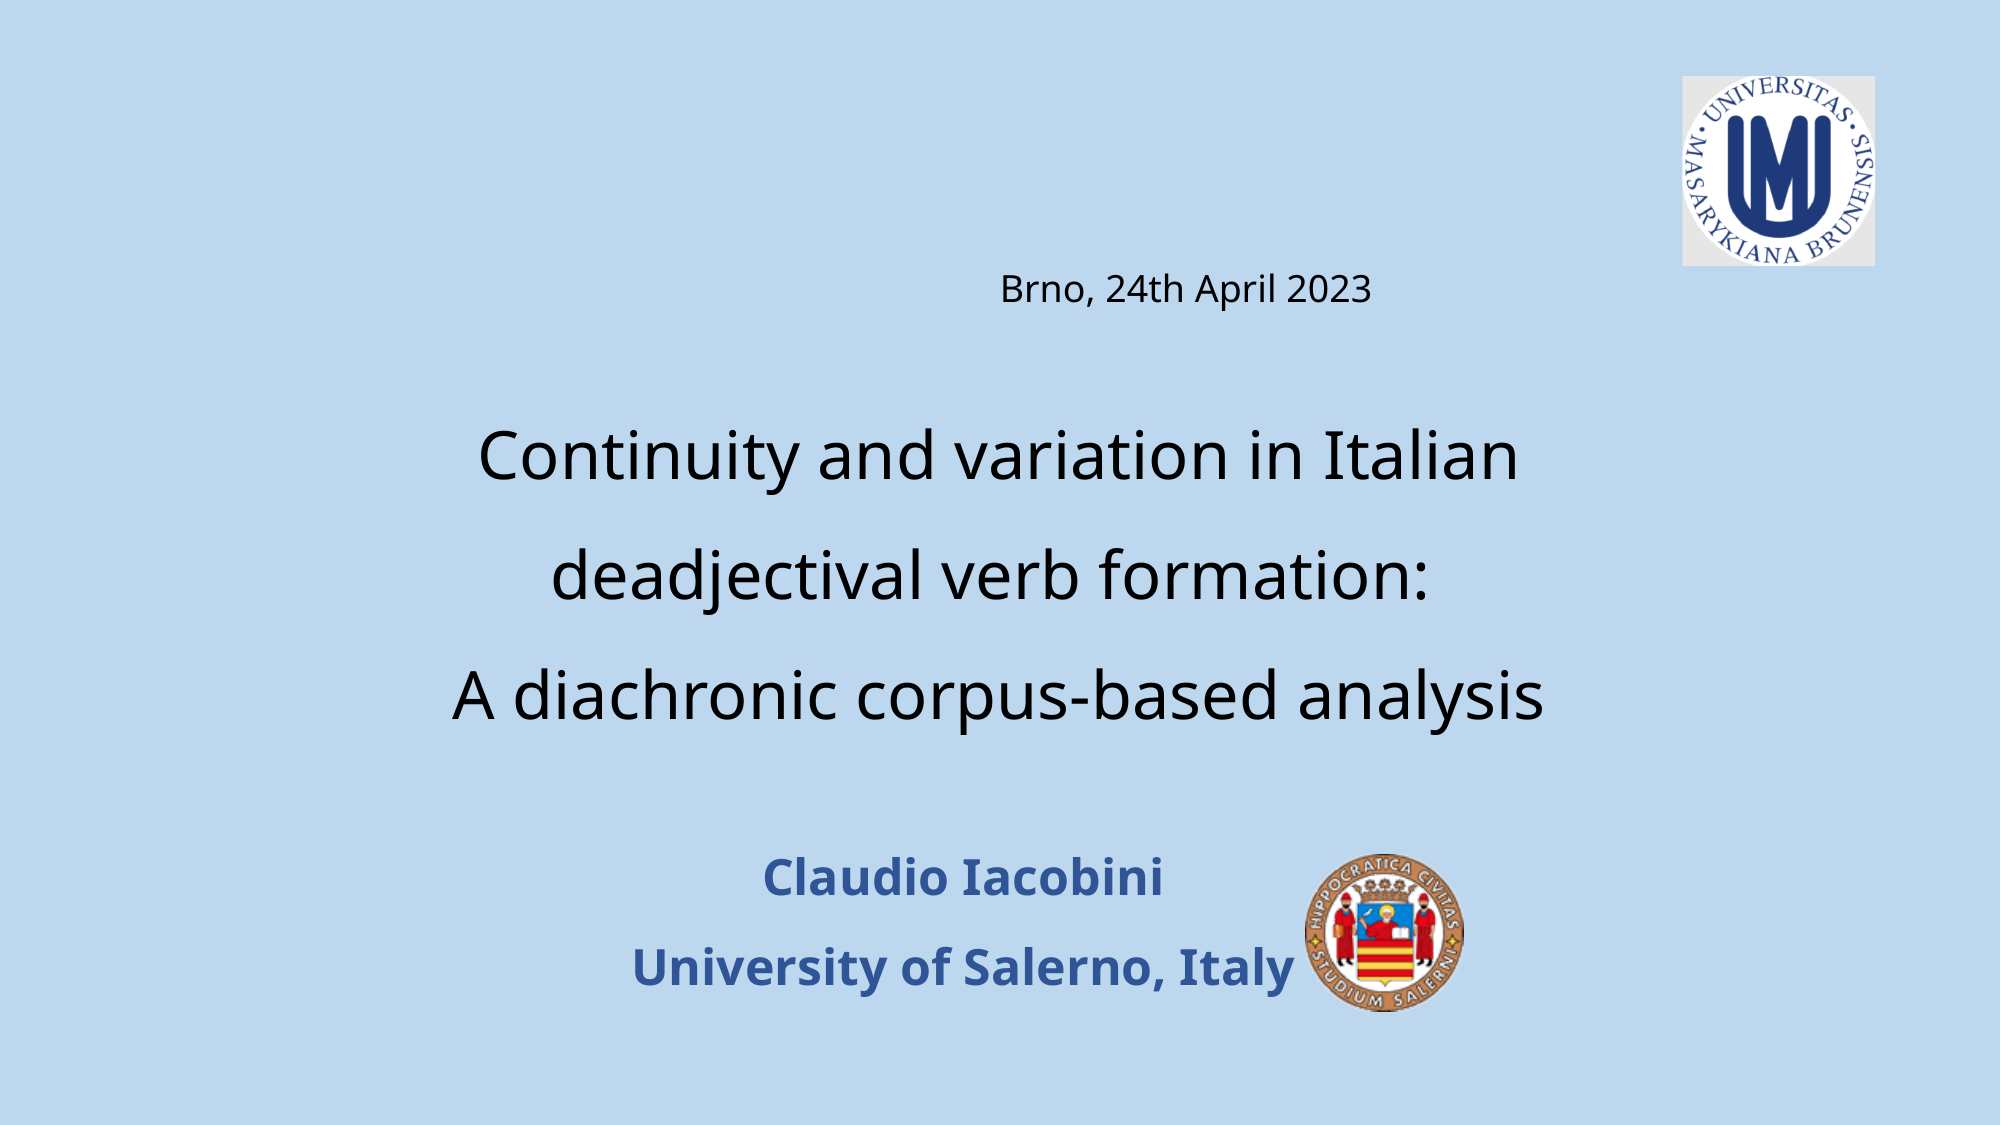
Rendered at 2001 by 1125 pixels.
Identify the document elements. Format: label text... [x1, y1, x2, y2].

picture [1682, 76, 1876, 266]
text_box Continuity and variation in Italian deadjectival verb formation: A diachronic corpus-based analysis [317, 365, 1683, 854]
text_box Claudio Iacobini University of Salerno, Italy [463, 695, 1464, 1021]
text_box Brno, 24th April 2023 [984, 54, 1942, 677]
